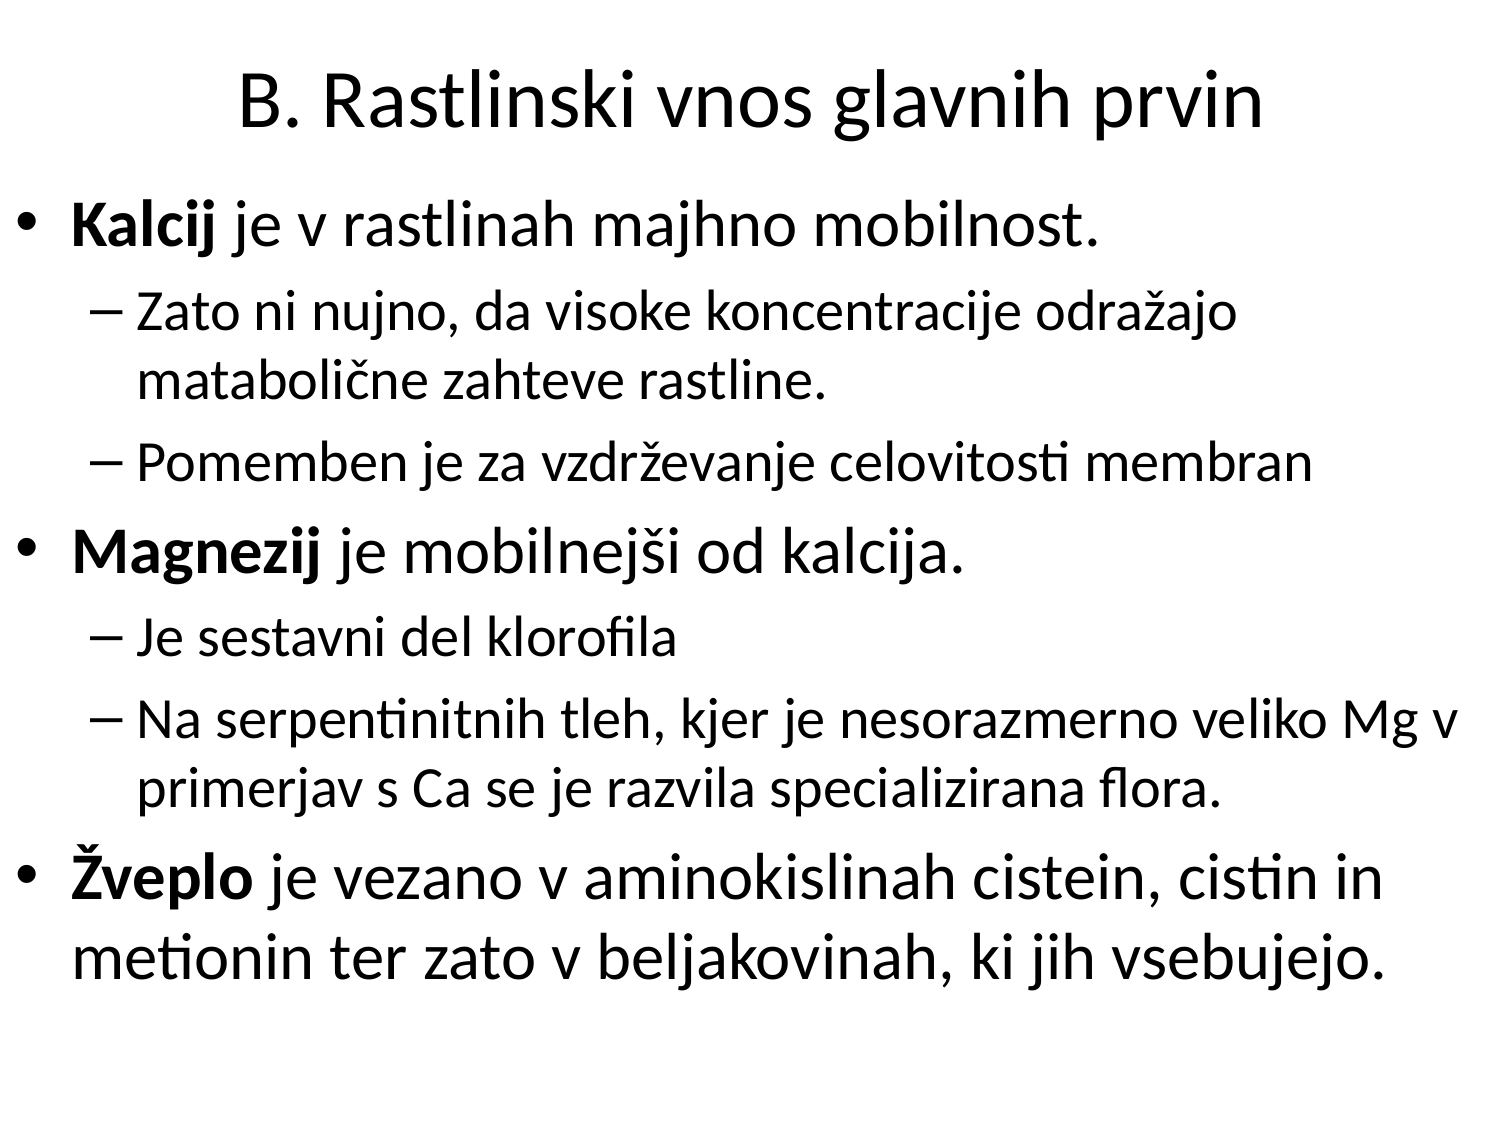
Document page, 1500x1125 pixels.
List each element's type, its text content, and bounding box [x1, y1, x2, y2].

title B. Rastlinski vnos glavnih prvin [76, 0, 1427, 172]
list Kalcij je v rastlinah majhno mobilnost. Zato ni nujno, da visoke koncentracije odražajo matabolične zahteve rastline. Pomemben je za vzdrževanje celovitosti membran Magnezij je mobilnejši od kalcija. Je sestavni del klorofila Na serpentinitnih tleh, kjer je nesorazmerno veliko Mg v primerjav s Ca se je razvila specializirana flora. Žveplo je vezano v aminokislinah cistein, cistin in metionin ter zato v beljakovinah, ki jih vsebujejo. [0, 172, 1500, 1125]
